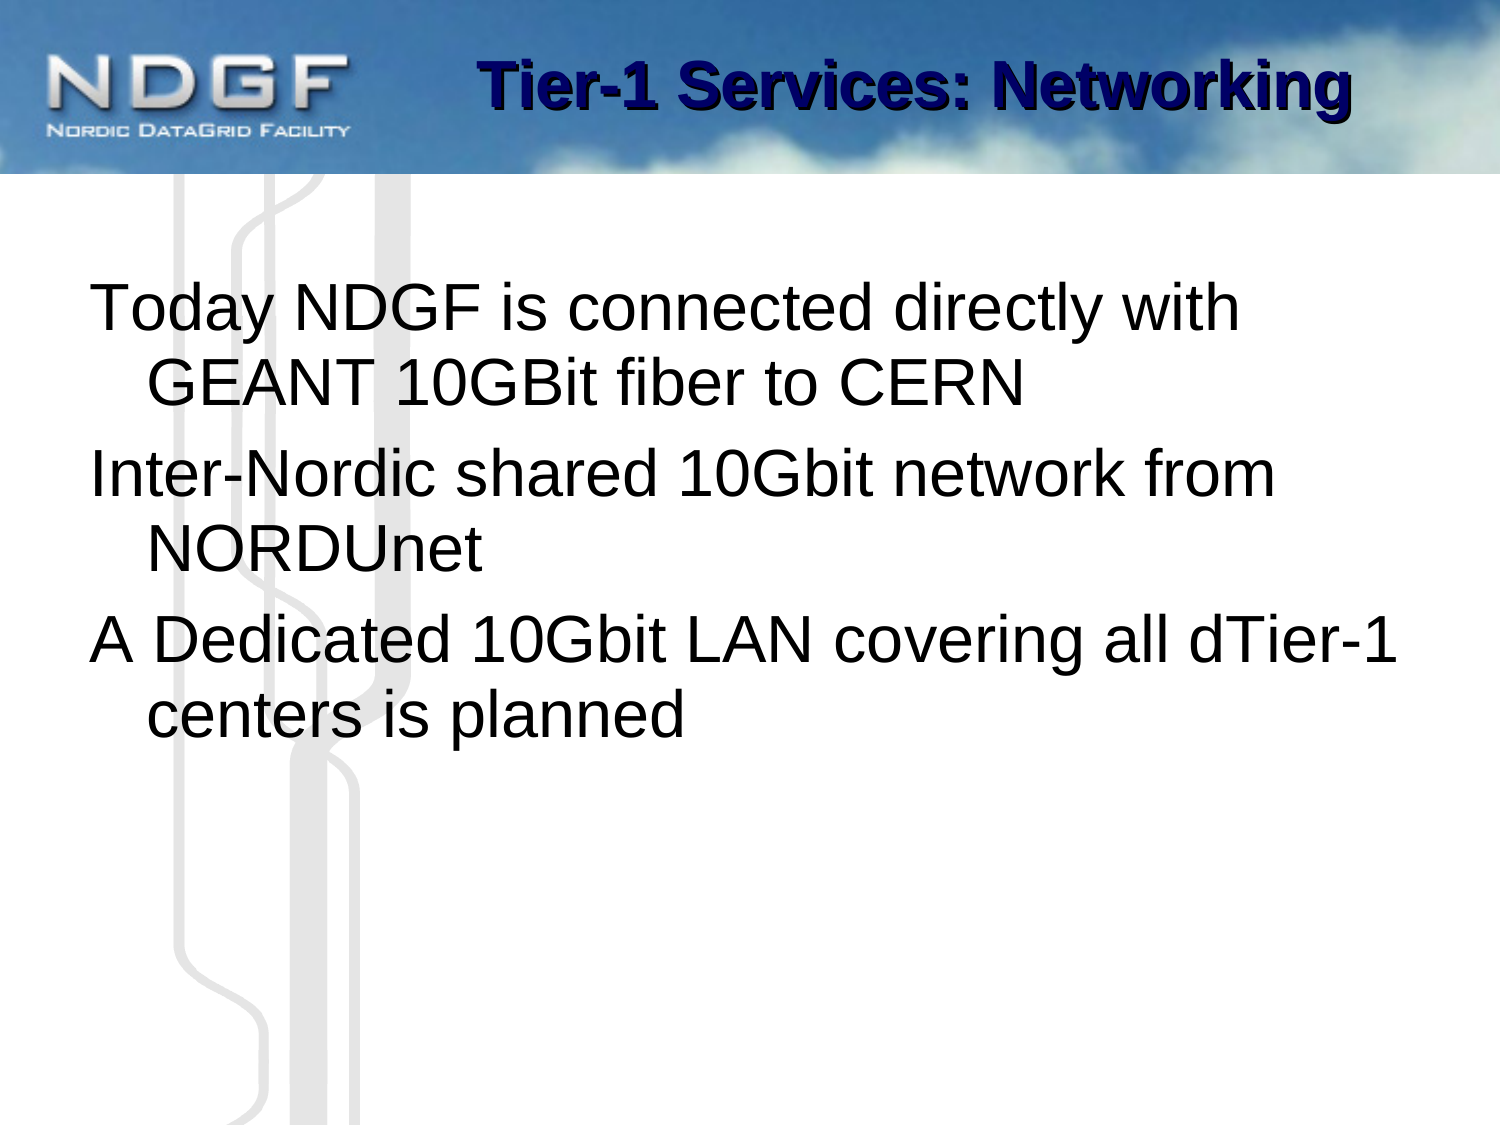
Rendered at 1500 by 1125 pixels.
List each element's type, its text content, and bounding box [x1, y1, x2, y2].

title Tier-1 Services: Networking [372, 19, 1459, 149]
picture [0, 0, 1500, 1125]
list Today NDGF is connected directly with GEANT 10GBit fiber to CERN Inter-Nordic shared 10Gbit network from NORDUnet A Dedicated 10Gbit LAN covering all dTier-1 centers is planned [75, 262, 1426, 1006]
